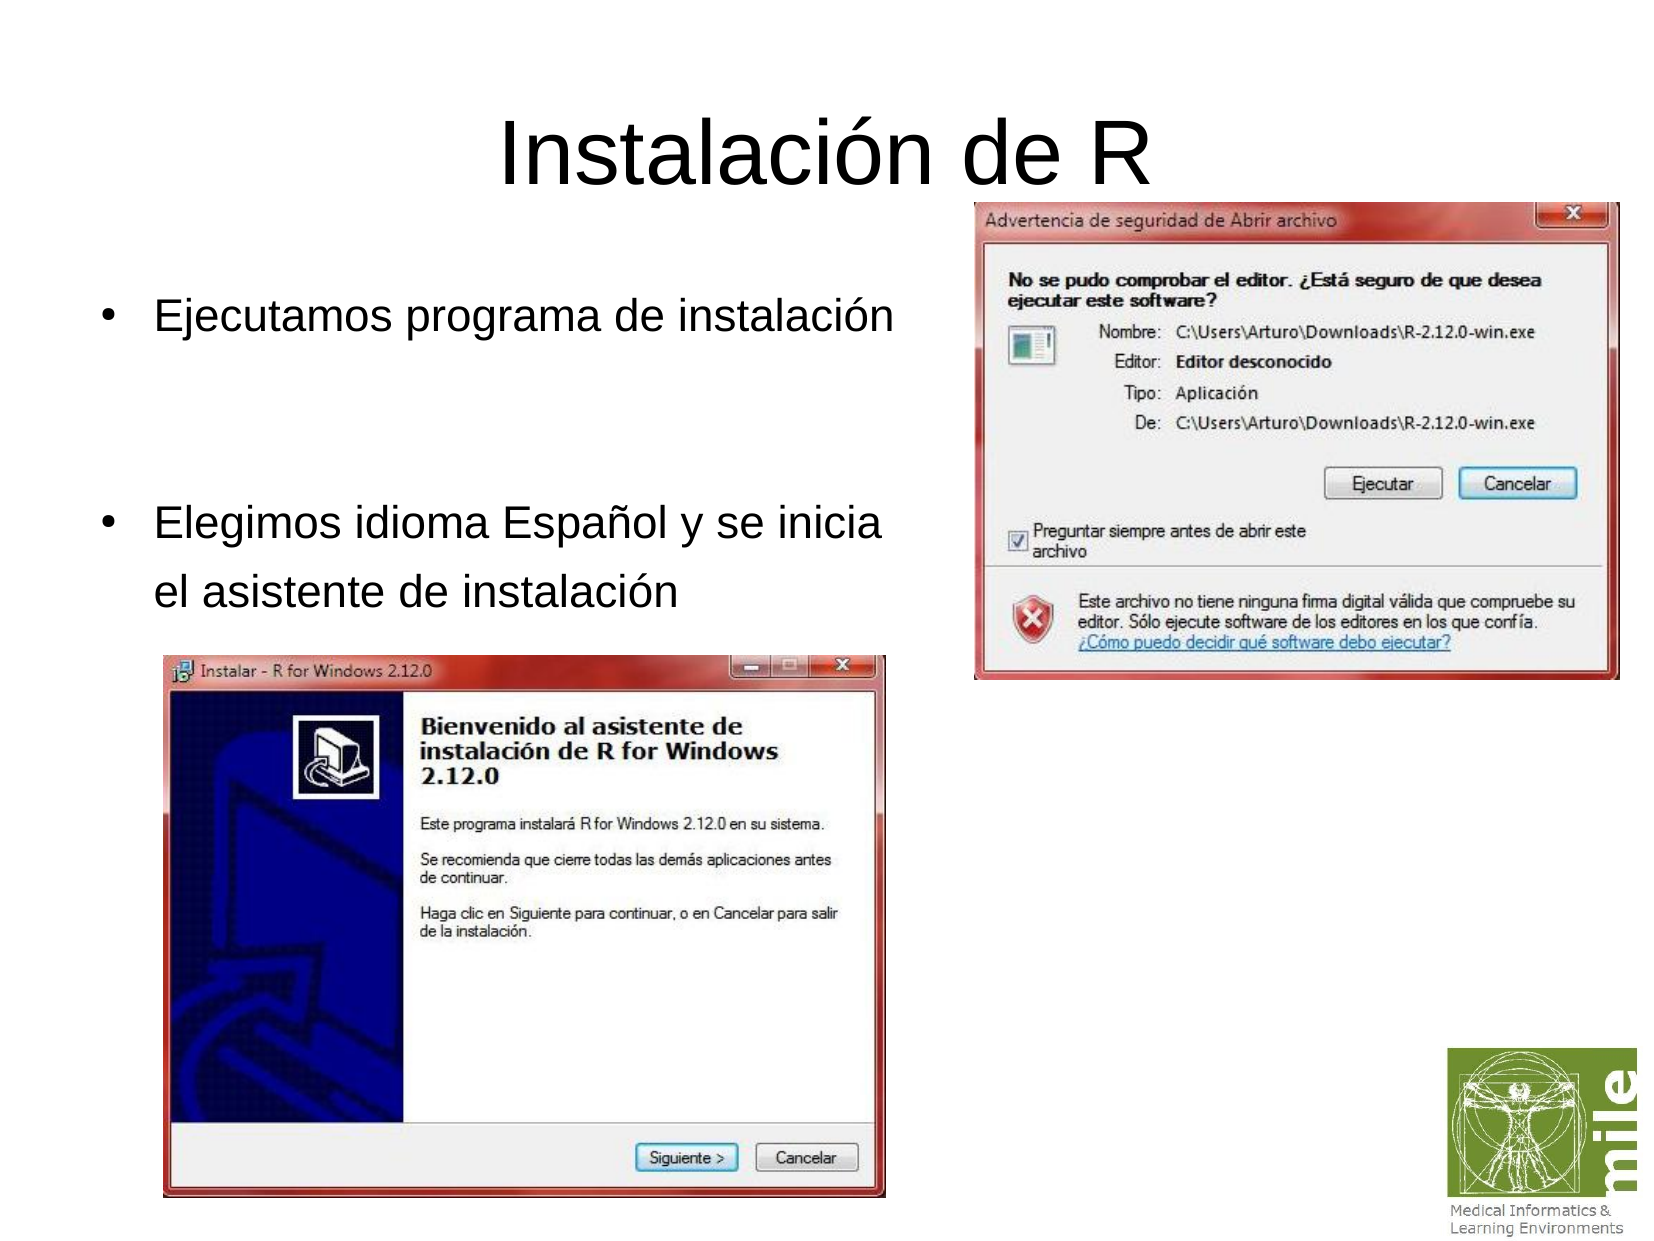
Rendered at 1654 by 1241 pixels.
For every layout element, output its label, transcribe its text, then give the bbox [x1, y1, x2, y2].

picture [974, 202, 1620, 680]
title Instalación de R [82, 56, 1571, 250]
list Ejecutamos programa de instalación Elegimos idioma Español y se inicia el asistente de instalación [82, 290, 1571, 1109]
picture [1440, 1033, 1654, 1241]
picture [163, 655, 886, 1199]
